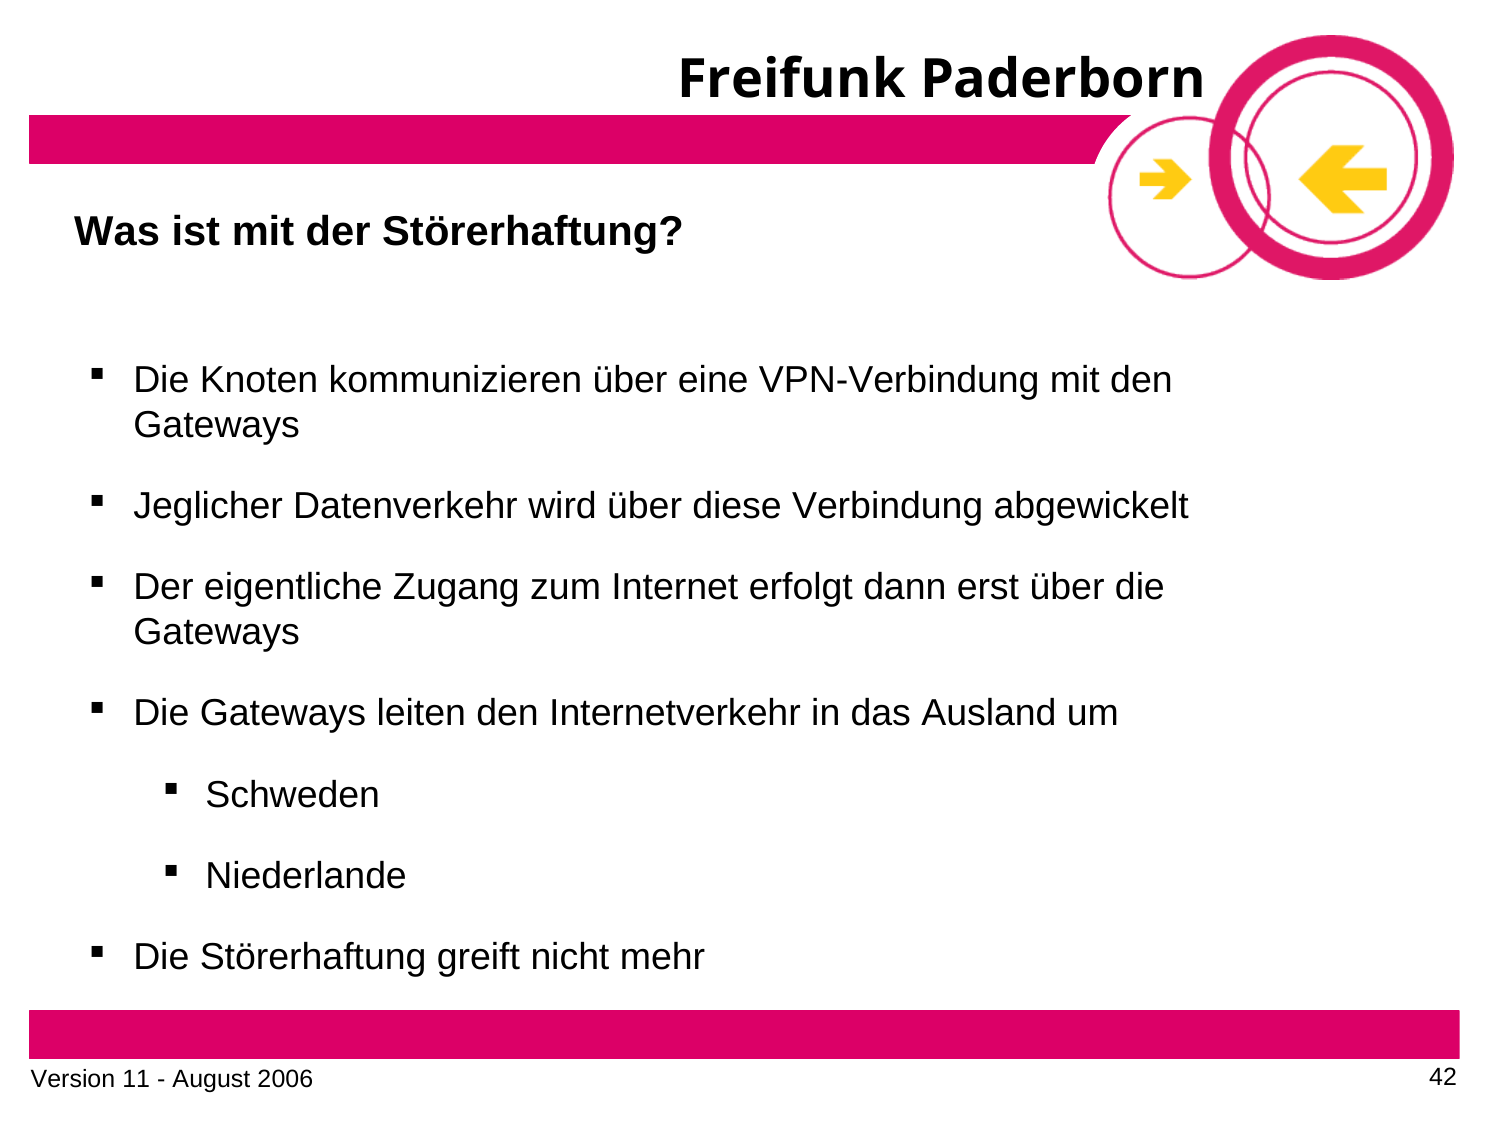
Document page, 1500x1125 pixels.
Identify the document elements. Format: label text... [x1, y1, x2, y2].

text_box Was ist mit der Störerhaftung? [74, 204, 1067, 284]
picture [1107, 35, 1454, 280]
text_box Die Knoten kommunizieren über eine VPN-Verbindung mit den Gateways Jeglicher Datenverkehr wird über diese Verbindung abgewickelt Der eigentliche Zugang zum Internet erfolgt dann erst über die Gateways Die Gateways leiten den Internetverkehr in das Ausland um Schweden Niederlande Die Störerhaftung greift nicht mehr [59, 355, 1288, 993]
